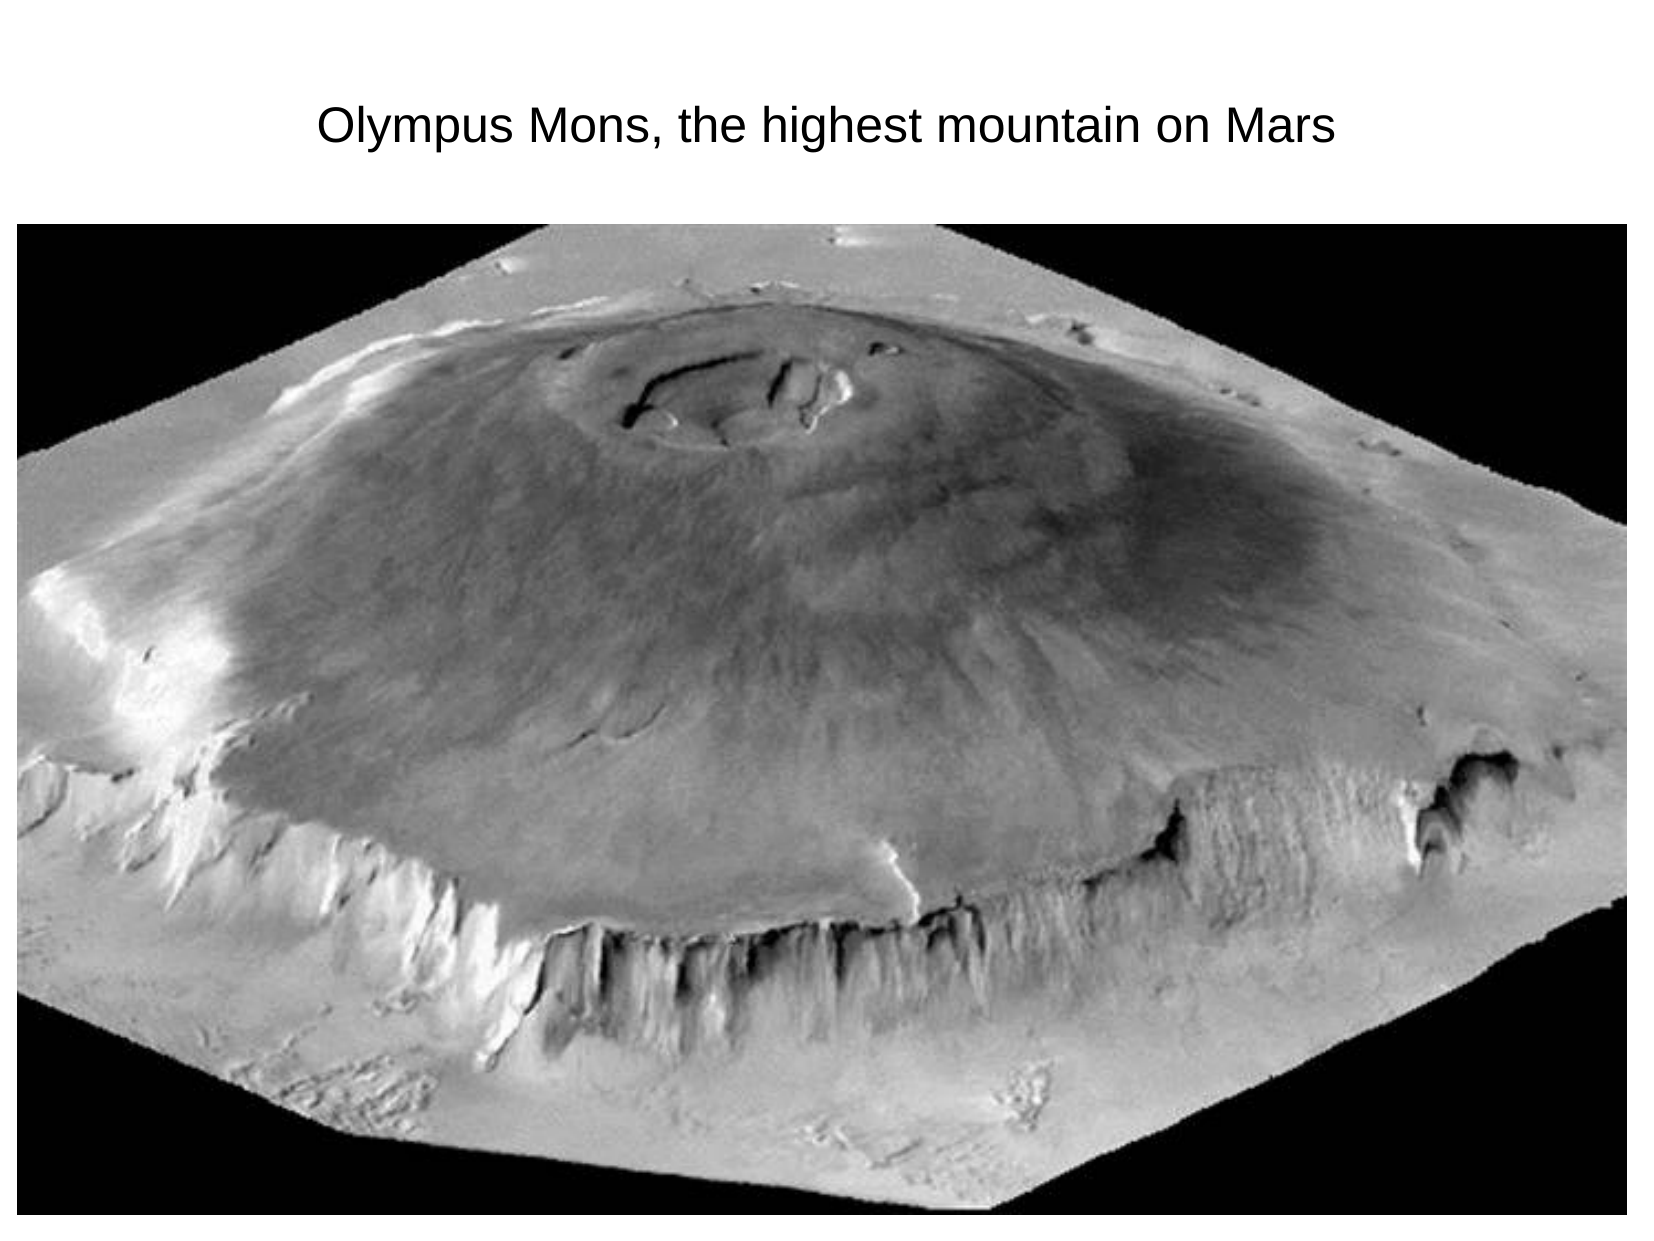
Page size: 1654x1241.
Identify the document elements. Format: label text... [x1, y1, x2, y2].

picture [17, 224, 1627, 1215]
text_box Olympus Mons, the highest mountain on Mars [301, 90, 1352, 162]
